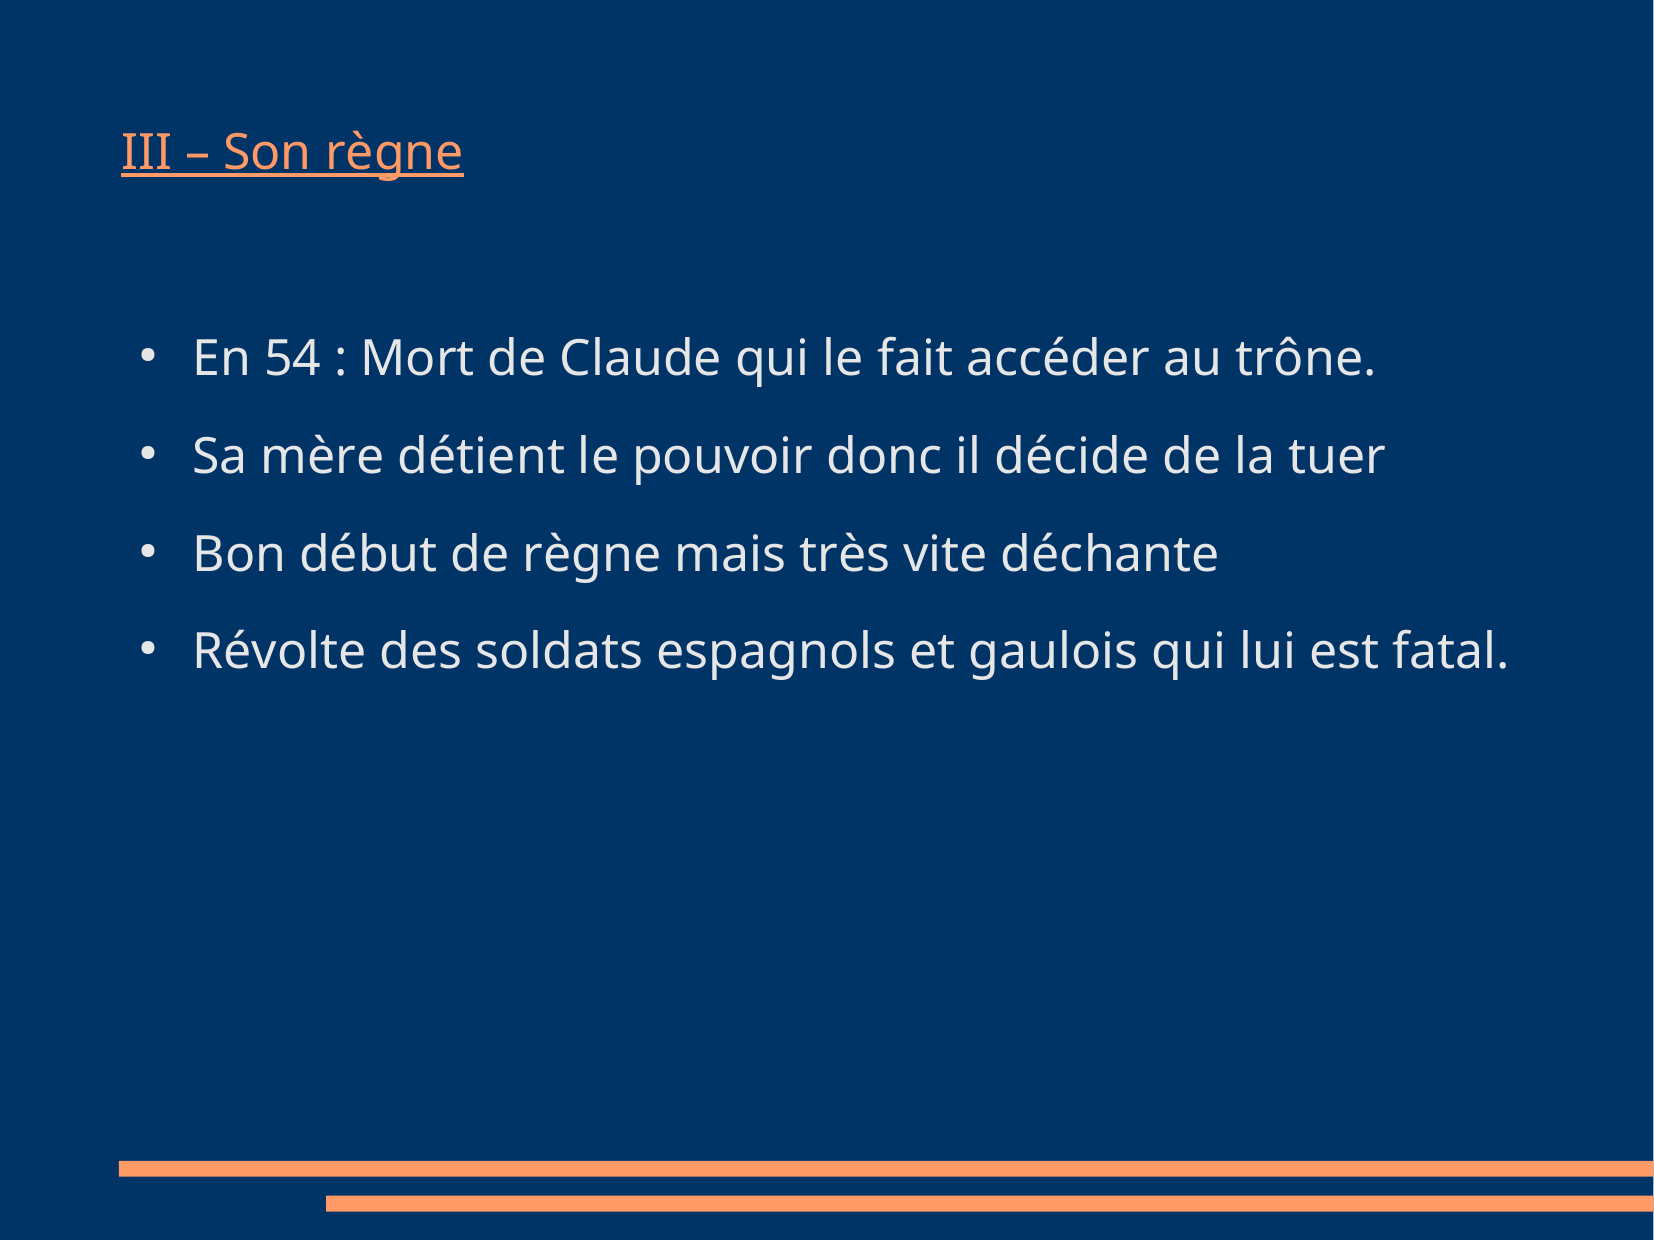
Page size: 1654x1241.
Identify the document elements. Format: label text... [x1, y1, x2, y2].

list En 54 : Mort de Claude qui le fait accéder au trône. Sa mère détient le pouvoir donc il décide de la tuer Bon début de règne mais très vite déchante Révolte des soldats espagnols et gaulois qui lui est fatal. [121, 322, 1561, 1132]
title III – Son règne [121, 46, 1534, 254]
